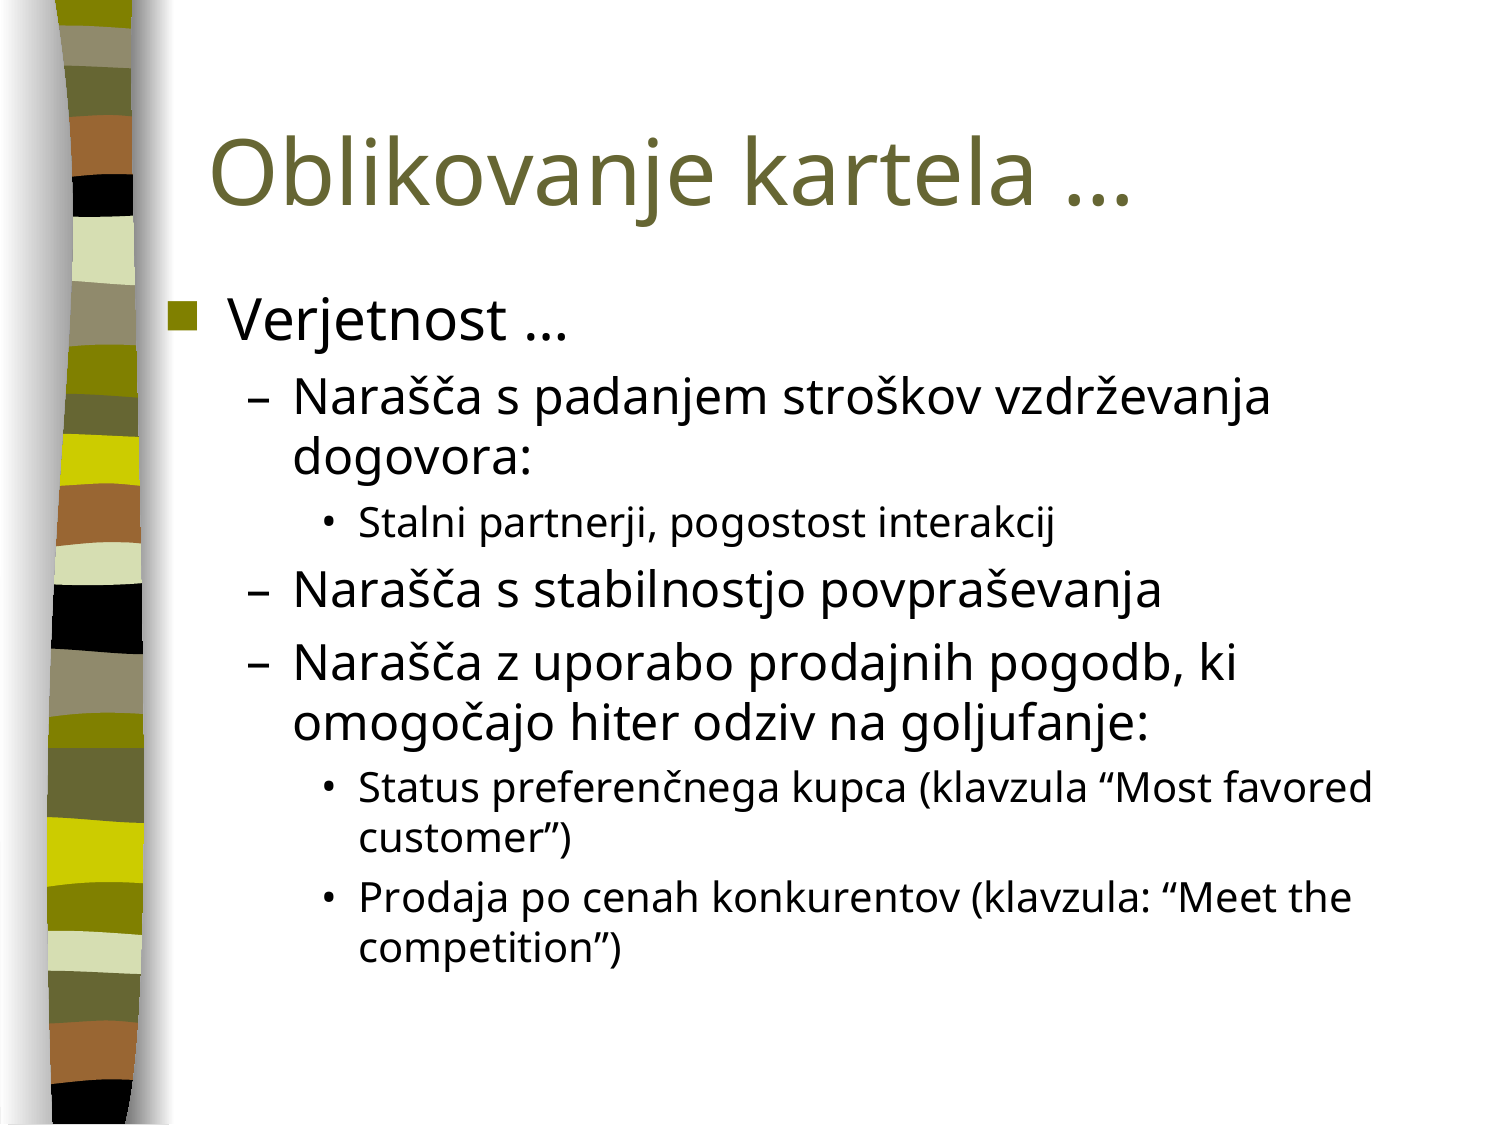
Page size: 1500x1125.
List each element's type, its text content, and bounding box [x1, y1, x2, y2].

list Verjetnost … Narašča s padanjem stroškov vzdrževanja dogovora: Stalni partnerji, pogostost interakcij Narašča s stabilnostjo povpraševanja Narašča z uporabo prodajnih pogodb, ki omogočajo hiter odziv na goljufanje: Status preferenčnega kupca (klavzula “Most favored customer”) Prodaja po cenah konkurentov (klavzula: “Meet the competition”) [155, 275, 1500, 951]
title Oblikovanje kartela … [192, 74, 1468, 263]
